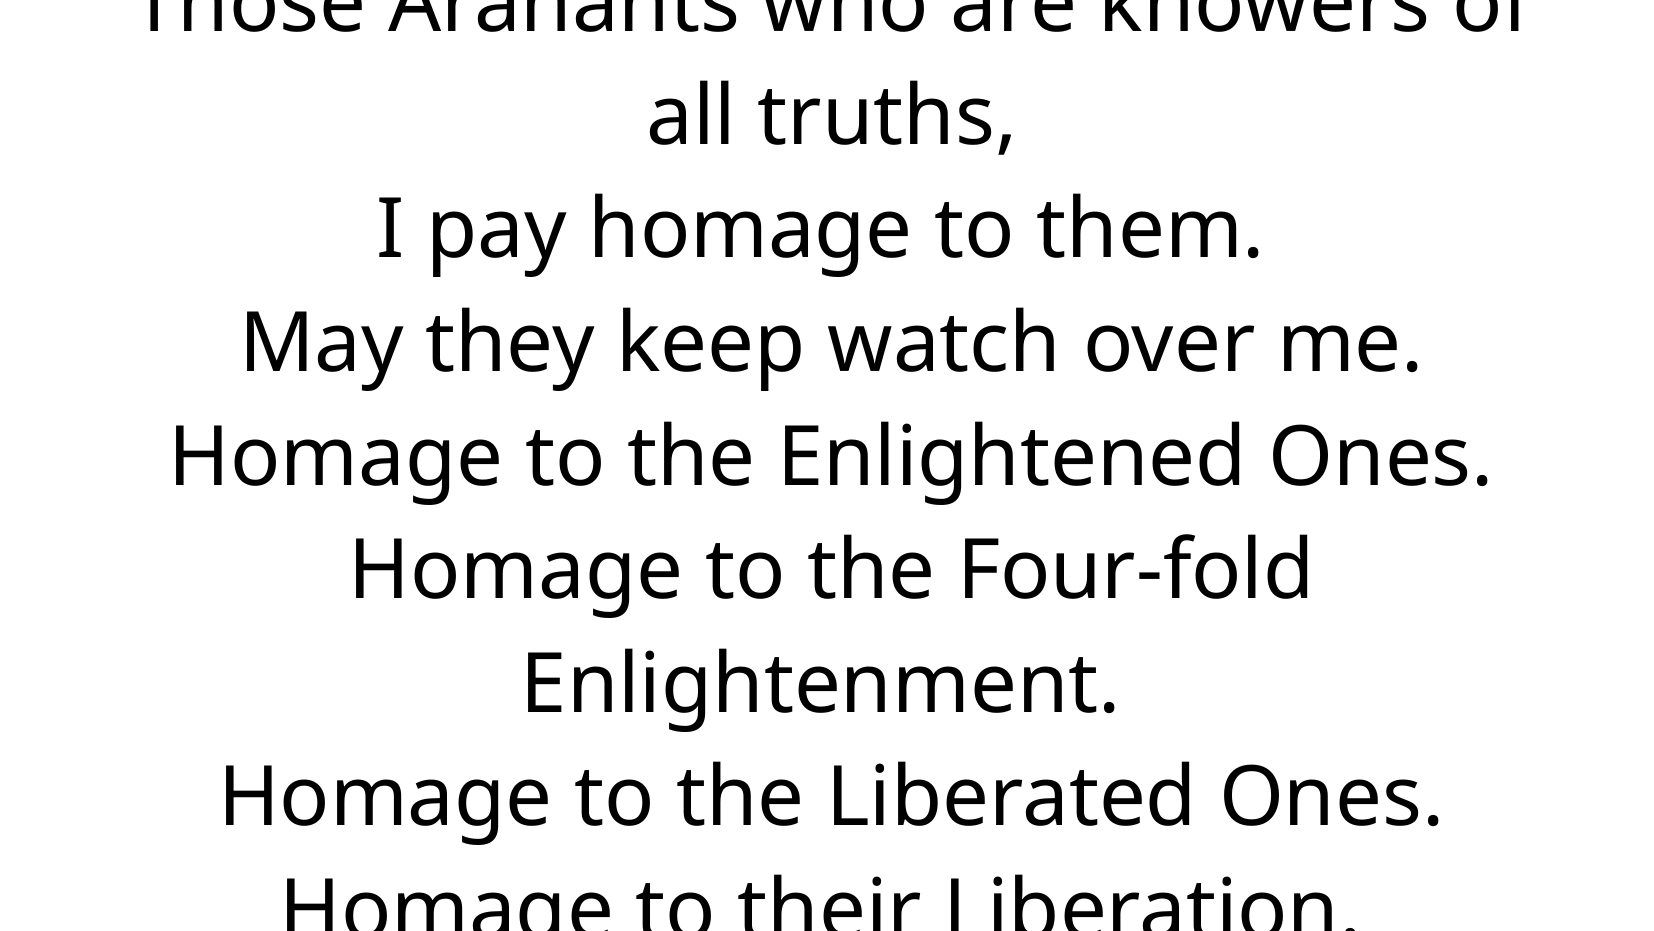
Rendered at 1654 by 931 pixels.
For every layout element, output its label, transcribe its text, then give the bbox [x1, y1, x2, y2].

subtitle Those Arahants who are knowers of all truths, I pay homage to them. May they keep watch over me. Homage to the Enlightened Ones. Homage to the Four-fold Enlightenment. Homage to the Liberated Ones. Homage to their Liberation. [87, 53, 1577, 852]
